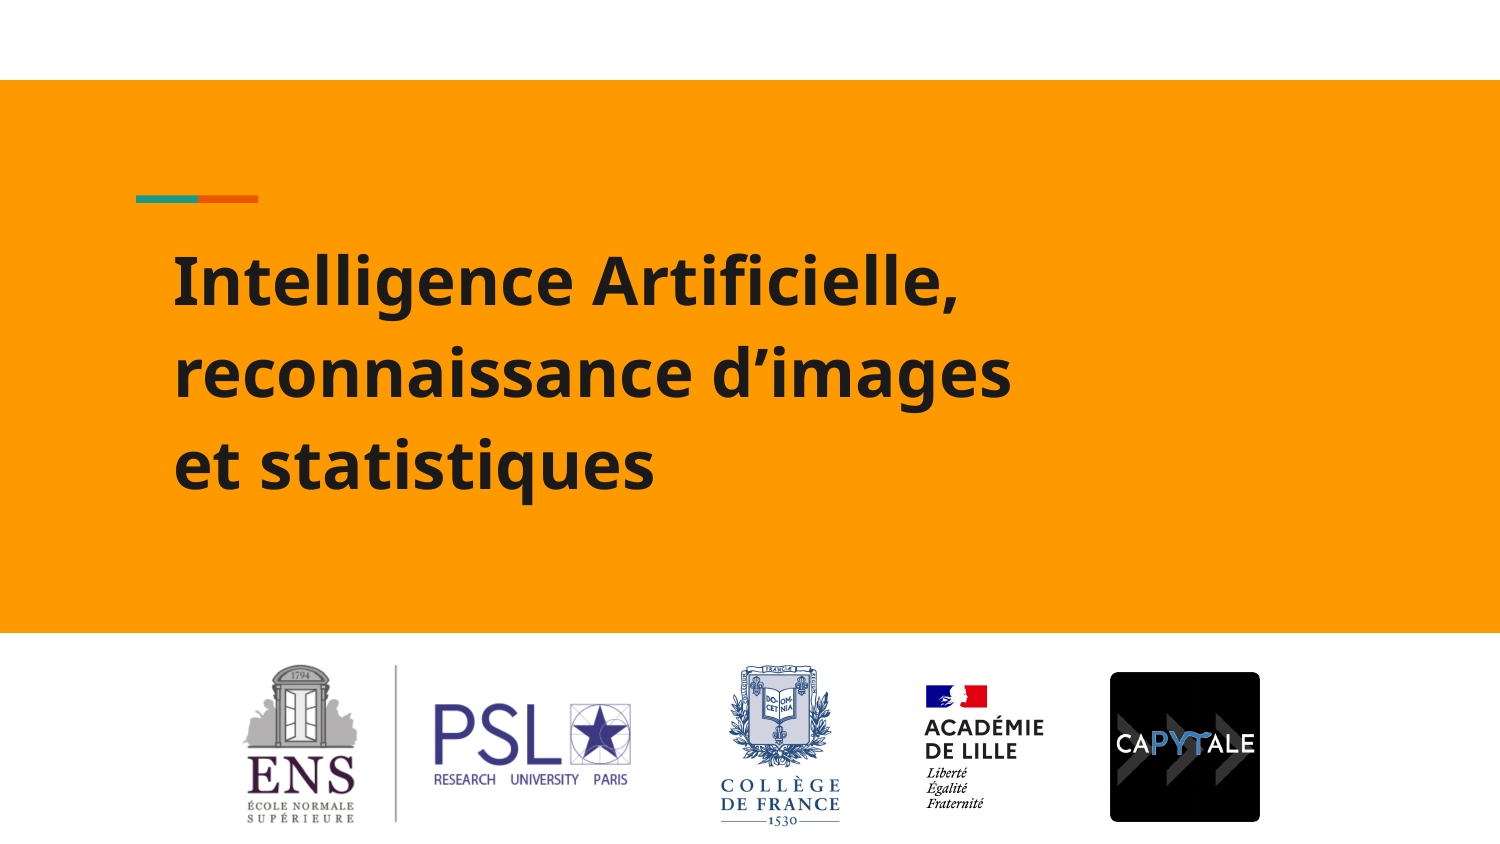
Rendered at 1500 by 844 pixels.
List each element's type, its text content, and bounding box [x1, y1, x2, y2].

picture [698, 649, 864, 844]
text_box [0, 633, 1500, 844]
picture [227, 649, 658, 844]
title Intelligence Artificielle, reconnaissance d’images et statistiques [158, 218, 1298, 530]
picture [904, 663, 1070, 831]
picture [1110, 672, 1260, 822]
